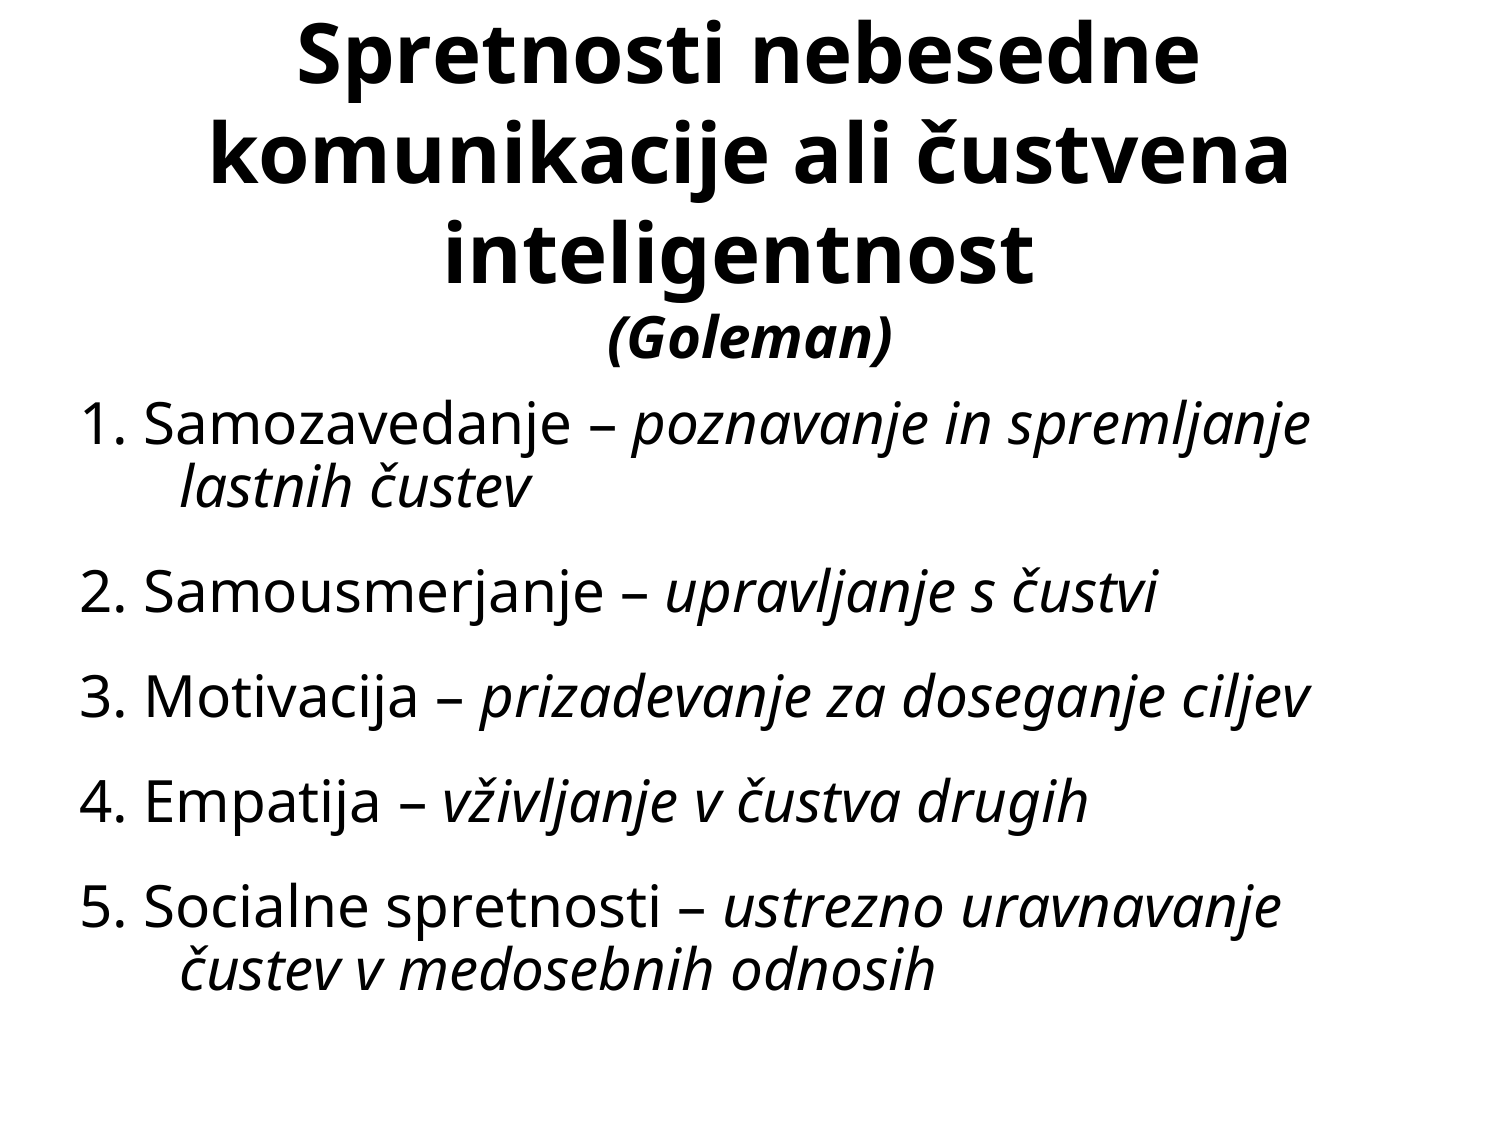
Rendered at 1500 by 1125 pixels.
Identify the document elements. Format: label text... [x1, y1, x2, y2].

list 1. Samozavedanje – poznavanje in spremljanje lastnih čustev 2. Samousmerjanje – upravljanje s čustvi 3. Motivacija – prizadevanje za doseganje ciljev 4. Empatija – vživljanje v čustva drugih 5. Socialne spretnosti – ustrezno uravnavanje čustev v medosebnih odnosih [64, 386, 1415, 1125]
title Spretnosti nebesedne komunikacije ali čustvena inteligentnost (Goleman) [0, 42, 1500, 328]
